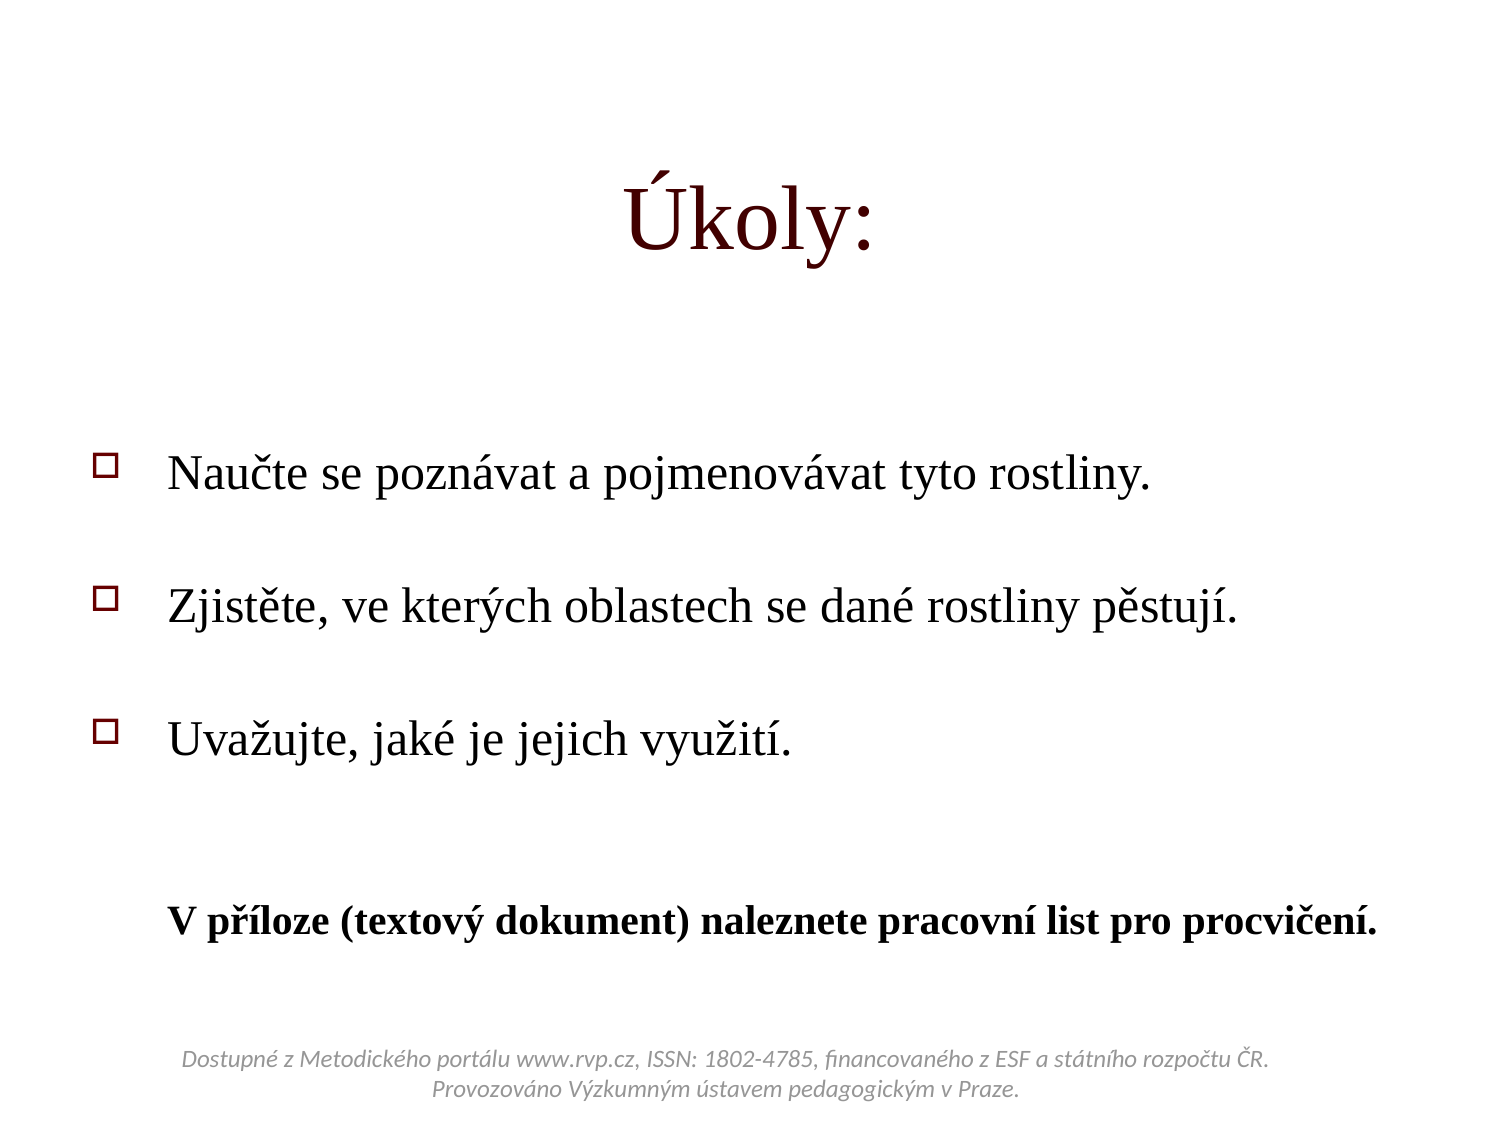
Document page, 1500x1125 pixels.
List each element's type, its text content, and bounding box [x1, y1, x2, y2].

list Naučte se poznávat a pojmenovávat tyto rostliny. Zjistěte, ve kterých oblastech se dané rostliny pěstují. Uvažujte, jaké je jejich využití. V příloze (textový dokument) naleznete pracovní list pro procvičení. [75, 299, 1426, 1056]
title Úkoly: [75, 87, 1426, 275]
text_box Dostupné z Metodického portálu www.rvp.cz, ISSN: 1802-4785, financovaného z ESF a státního rozpočtu ČR. Provozováno Výzkumným ústavem pedagogickým v Praze. [105, 1042, 1348, 1103]
